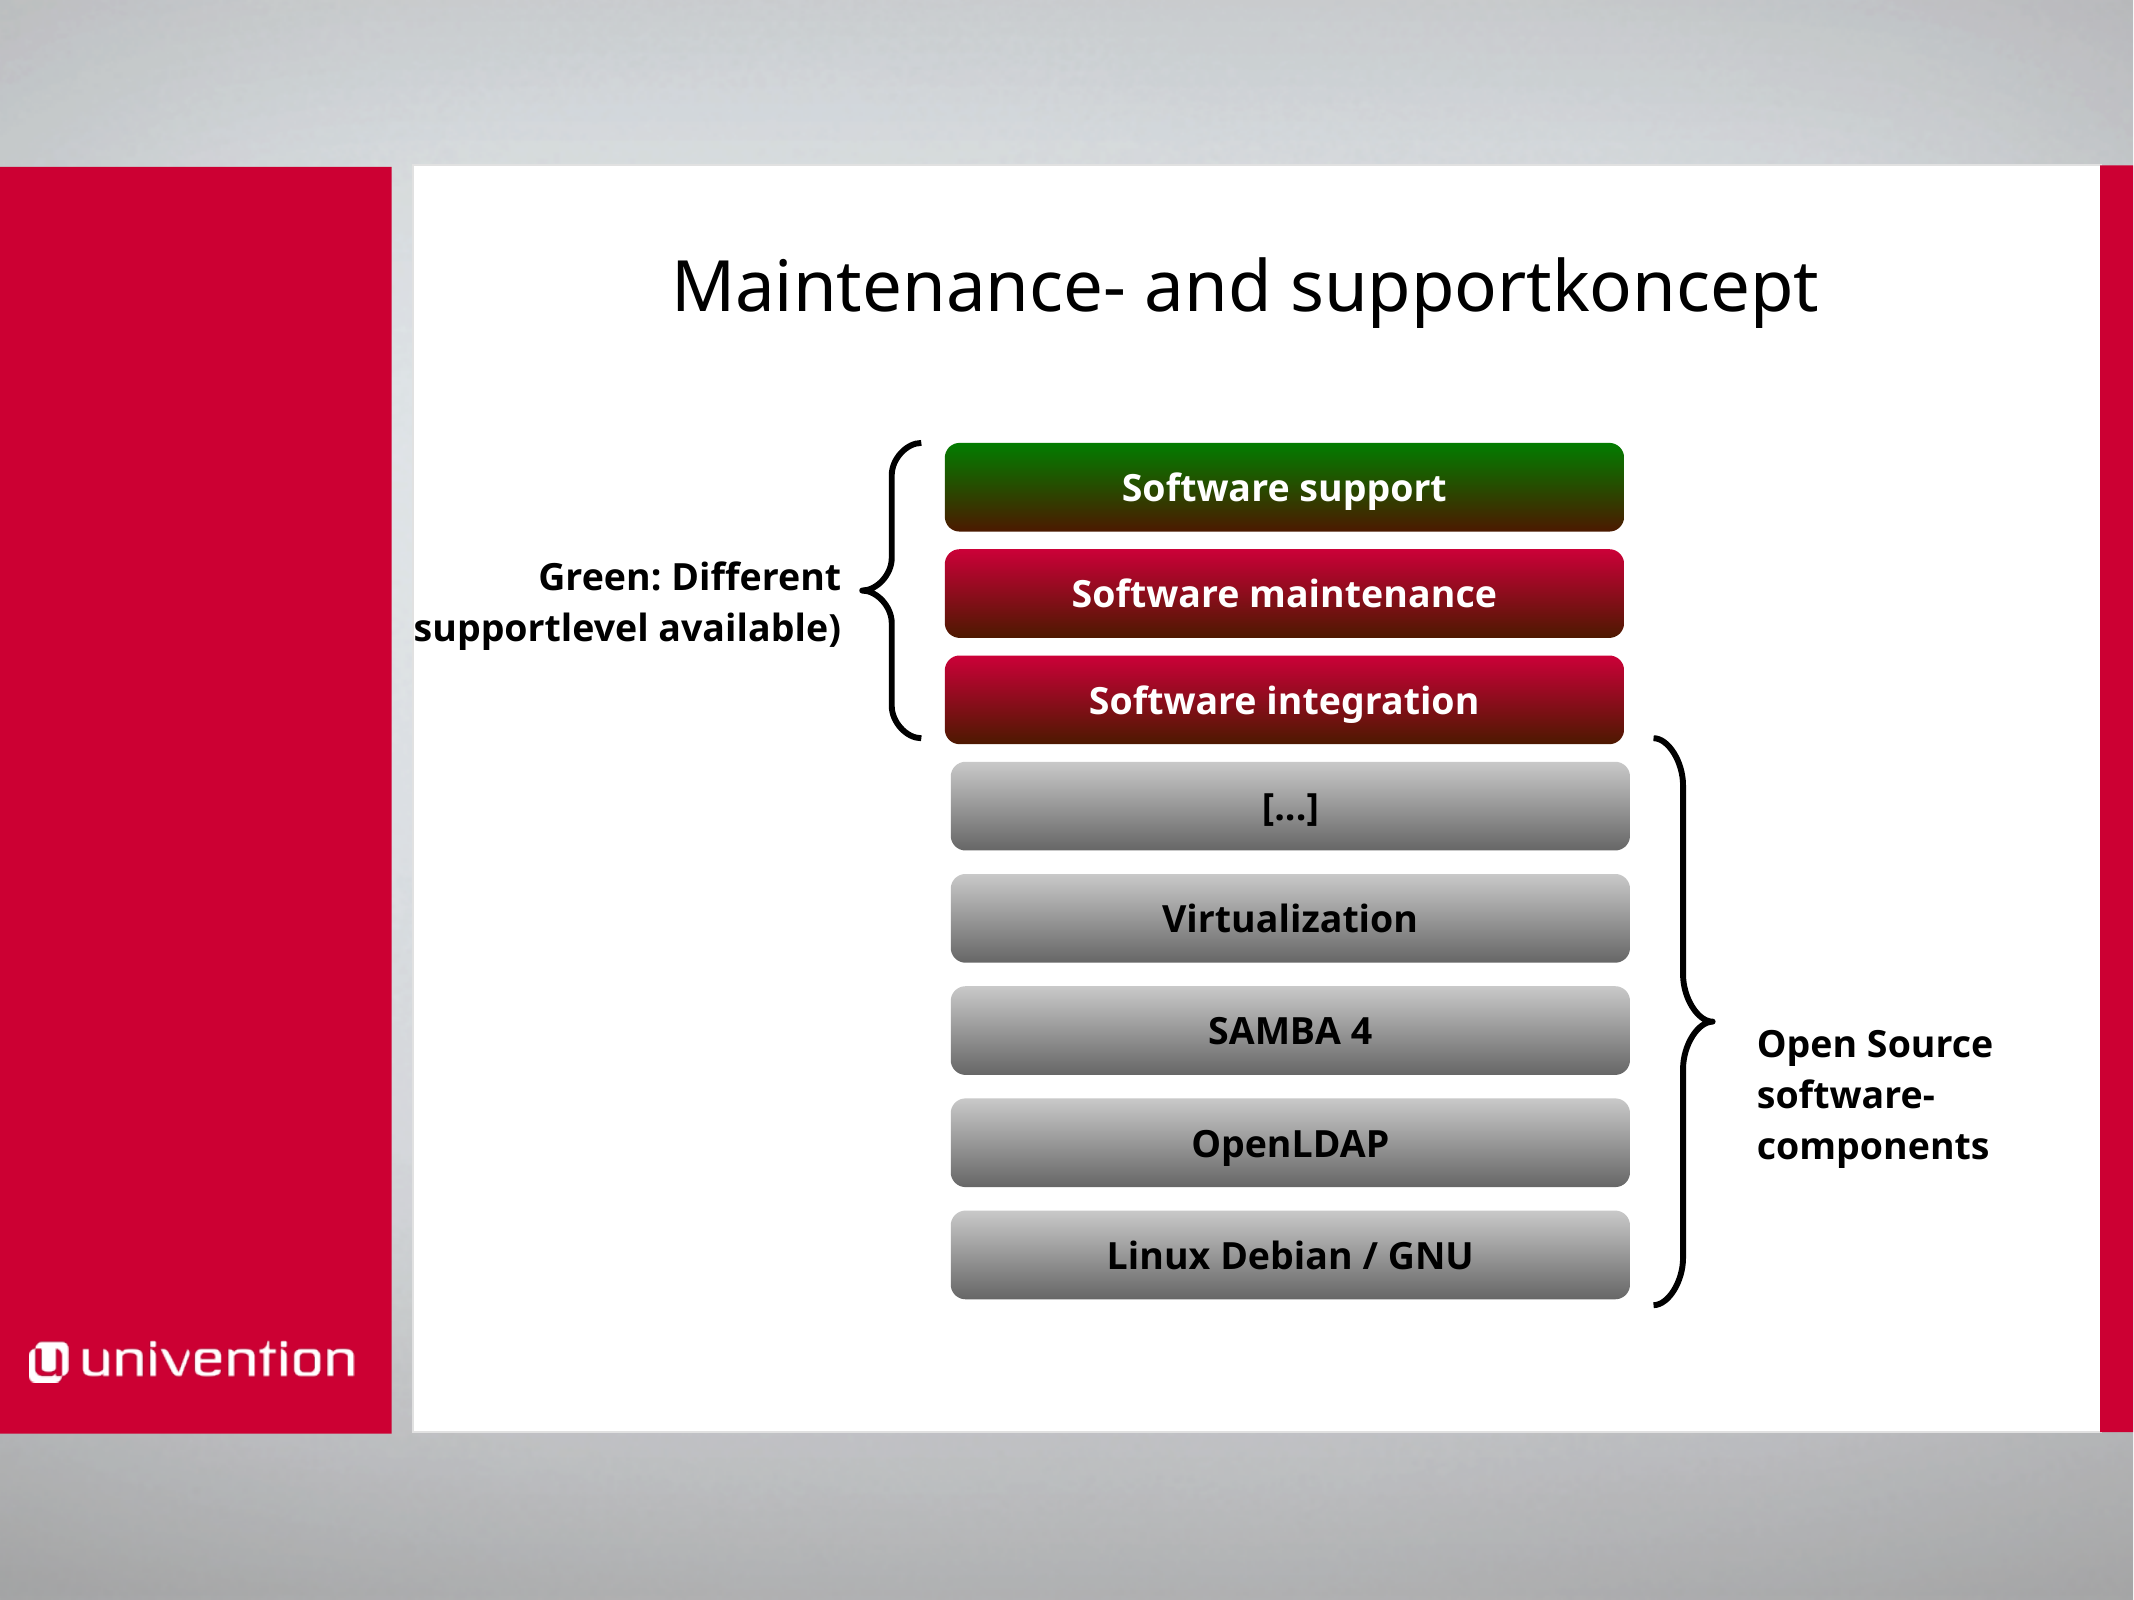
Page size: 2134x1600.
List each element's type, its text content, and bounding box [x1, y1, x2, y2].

text_box Open Source software-components [1742, 1009, 2067, 1159]
text_box Software maintenance [944, 549, 1625, 638]
text_box SAMBA 4 [950, 986, 1630, 1075]
text_box Linux Debian / GNU [950, 1210, 1630, 1300]
text_box Software integration [944, 655, 1625, 745]
text_box [...] [950, 761, 1630, 851]
text_box Software support [944, 442, 1625, 532]
text_box OpenLDAP [950, 1098, 1630, 1188]
title Maintenance- and supportkoncept [460, 224, 2031, 343]
picture [29, 1340, 355, 1383]
text_box Virtualization [950, 874, 1630, 963]
picture [0, 0, 2134, 543]
text_box Green: Different supportlevel available) [389, 543, 857, 648]
picture [0, 648, 2134, 1600]
